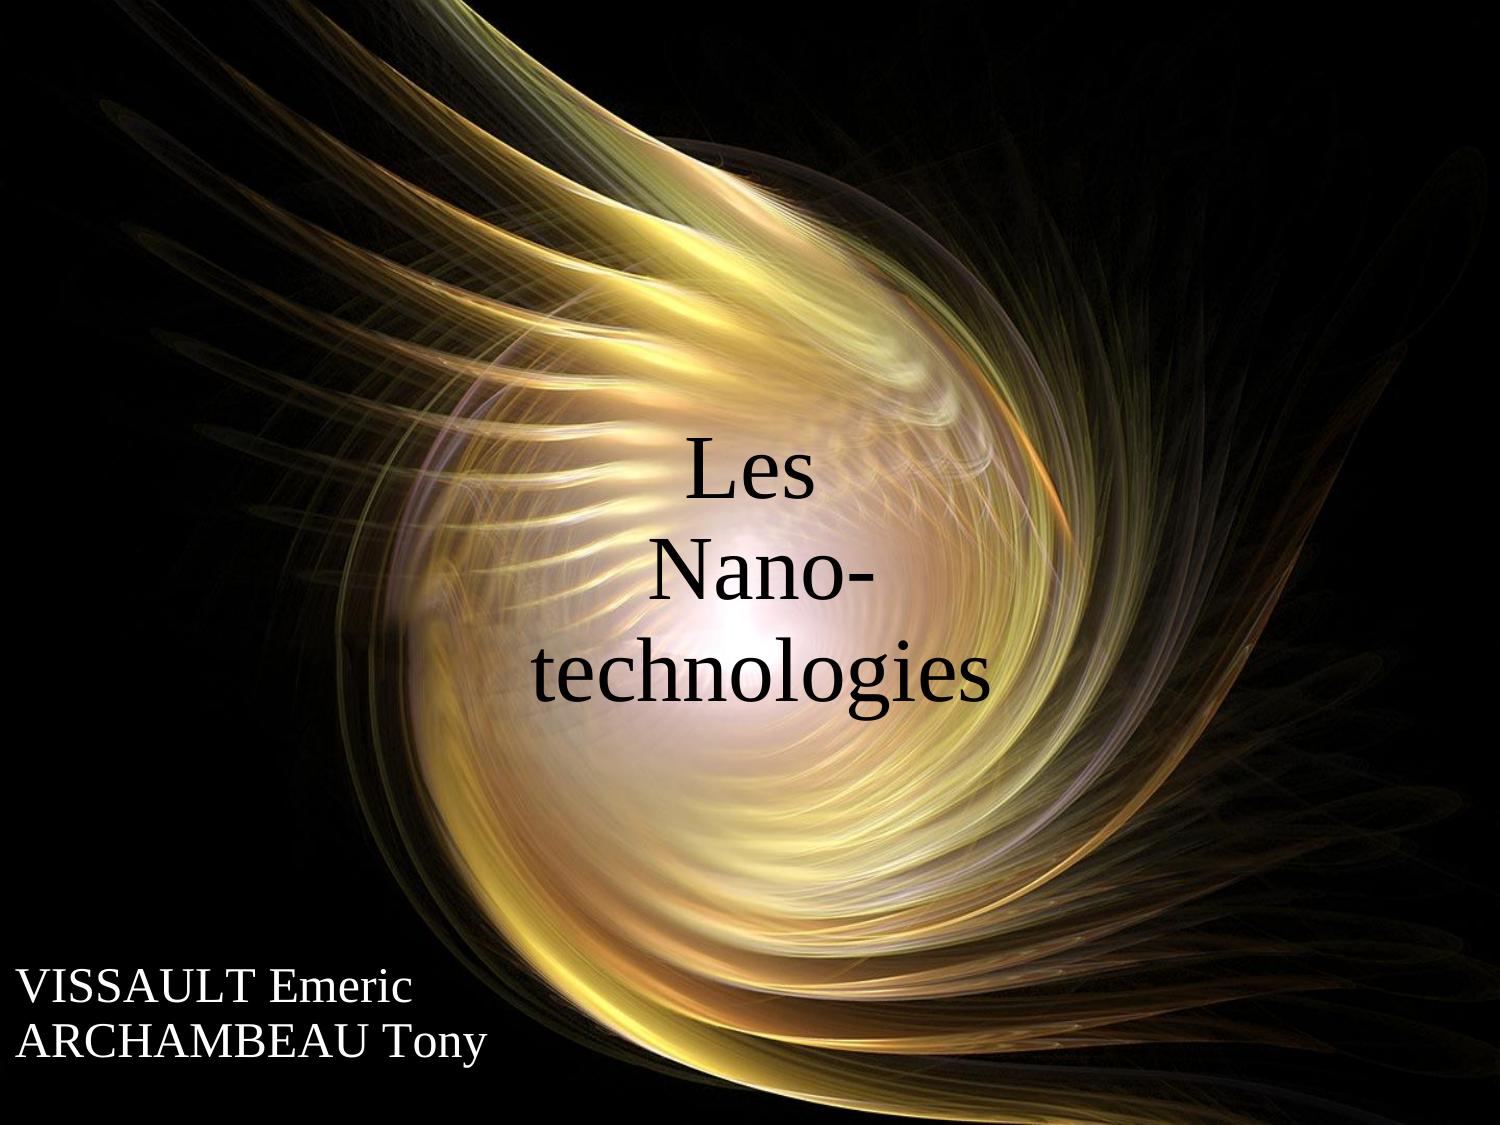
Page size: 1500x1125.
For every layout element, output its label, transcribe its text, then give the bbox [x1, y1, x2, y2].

text_box VISSAULT Emeric ARCHAMBEAU Tony [0, 949, 525, 1076]
picture [0, 0, 1500, 1125]
title Les Nano- technologies [125, 396, 1401, 742]
